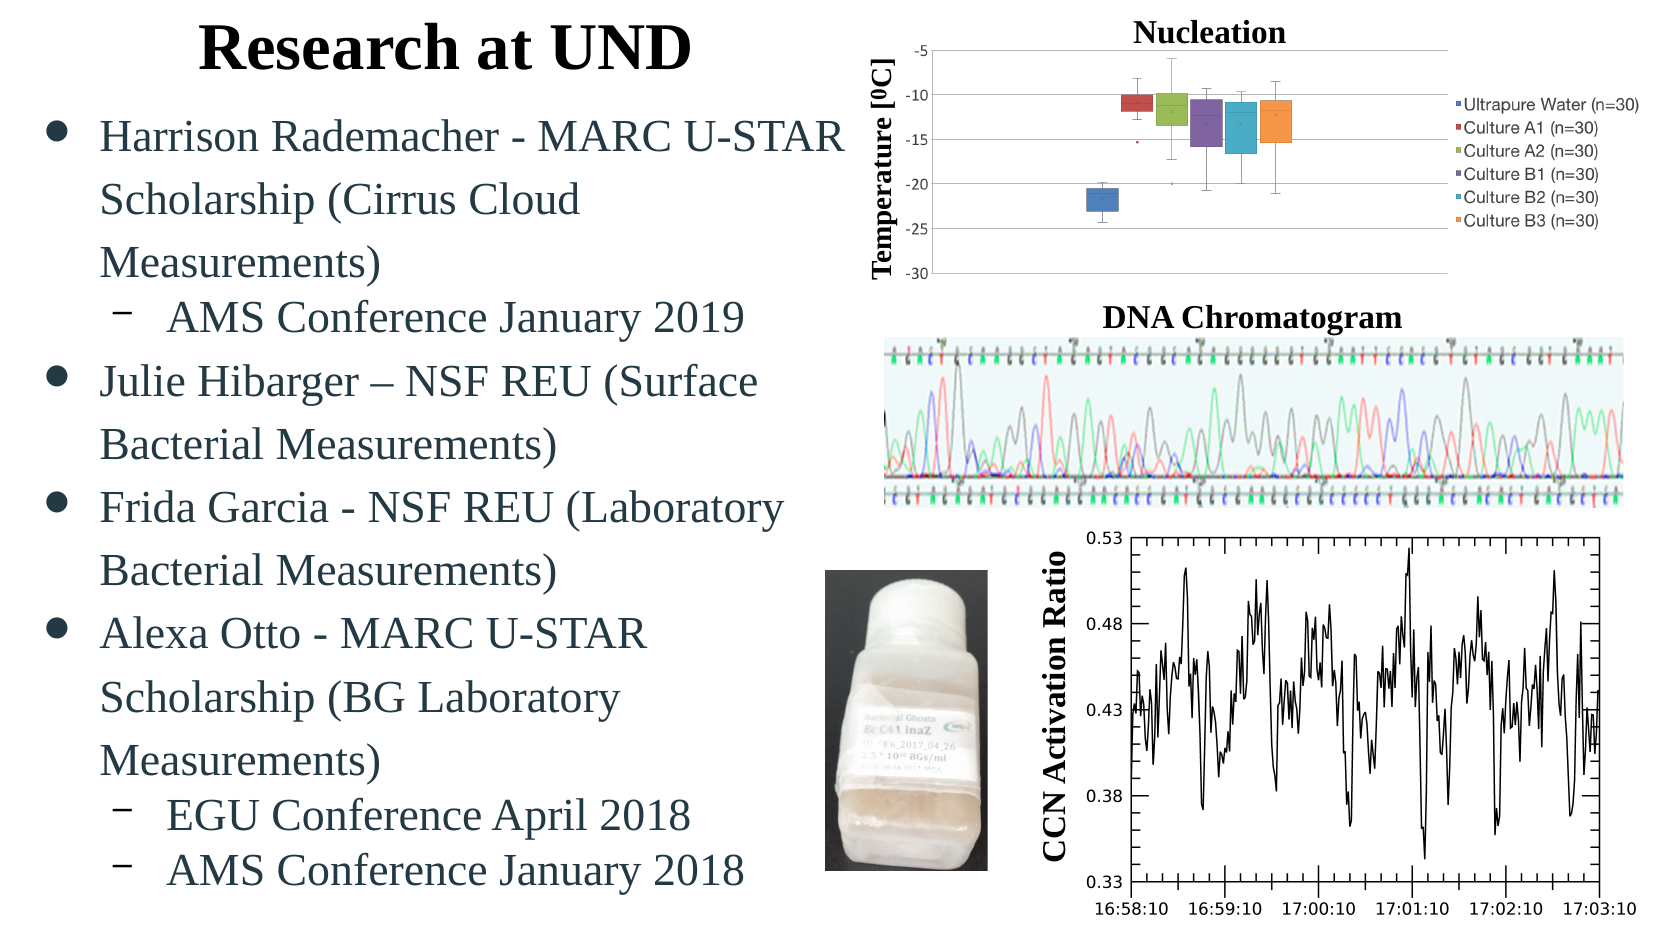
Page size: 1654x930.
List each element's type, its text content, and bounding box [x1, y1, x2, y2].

title Research at UND [33, 0, 860, 76]
picture [884, 337, 1624, 508]
picture [856, 30, 1643, 294]
text_box Nucleation [934, 5, 1486, 58]
text_box CCN Activation Ratio [1027, 511, 1086, 903]
picture [825, 570, 988, 871]
text_box DNA Chromatogram [885, 290, 1621, 343]
text_box Temperature [0C] [857, 41, 906, 297]
picture [1019, 522, 1646, 920]
list Harrison Rademacher - MARC U-STAR Scholarship (Cirrus Cloud Measurements) AMS Conference January 2019 Julie Hibarger – NSF REU (Surface Bacterial Measurements) Frida Garcia - NSF REU (Laboratory Bacterial Measurements) Alexa Otto - MARC U-STAR Scholarship (BG Laboratory Measurements) EGU Conference April 2018 AMS Conference January 2018 [9, 82, 886, 919]
